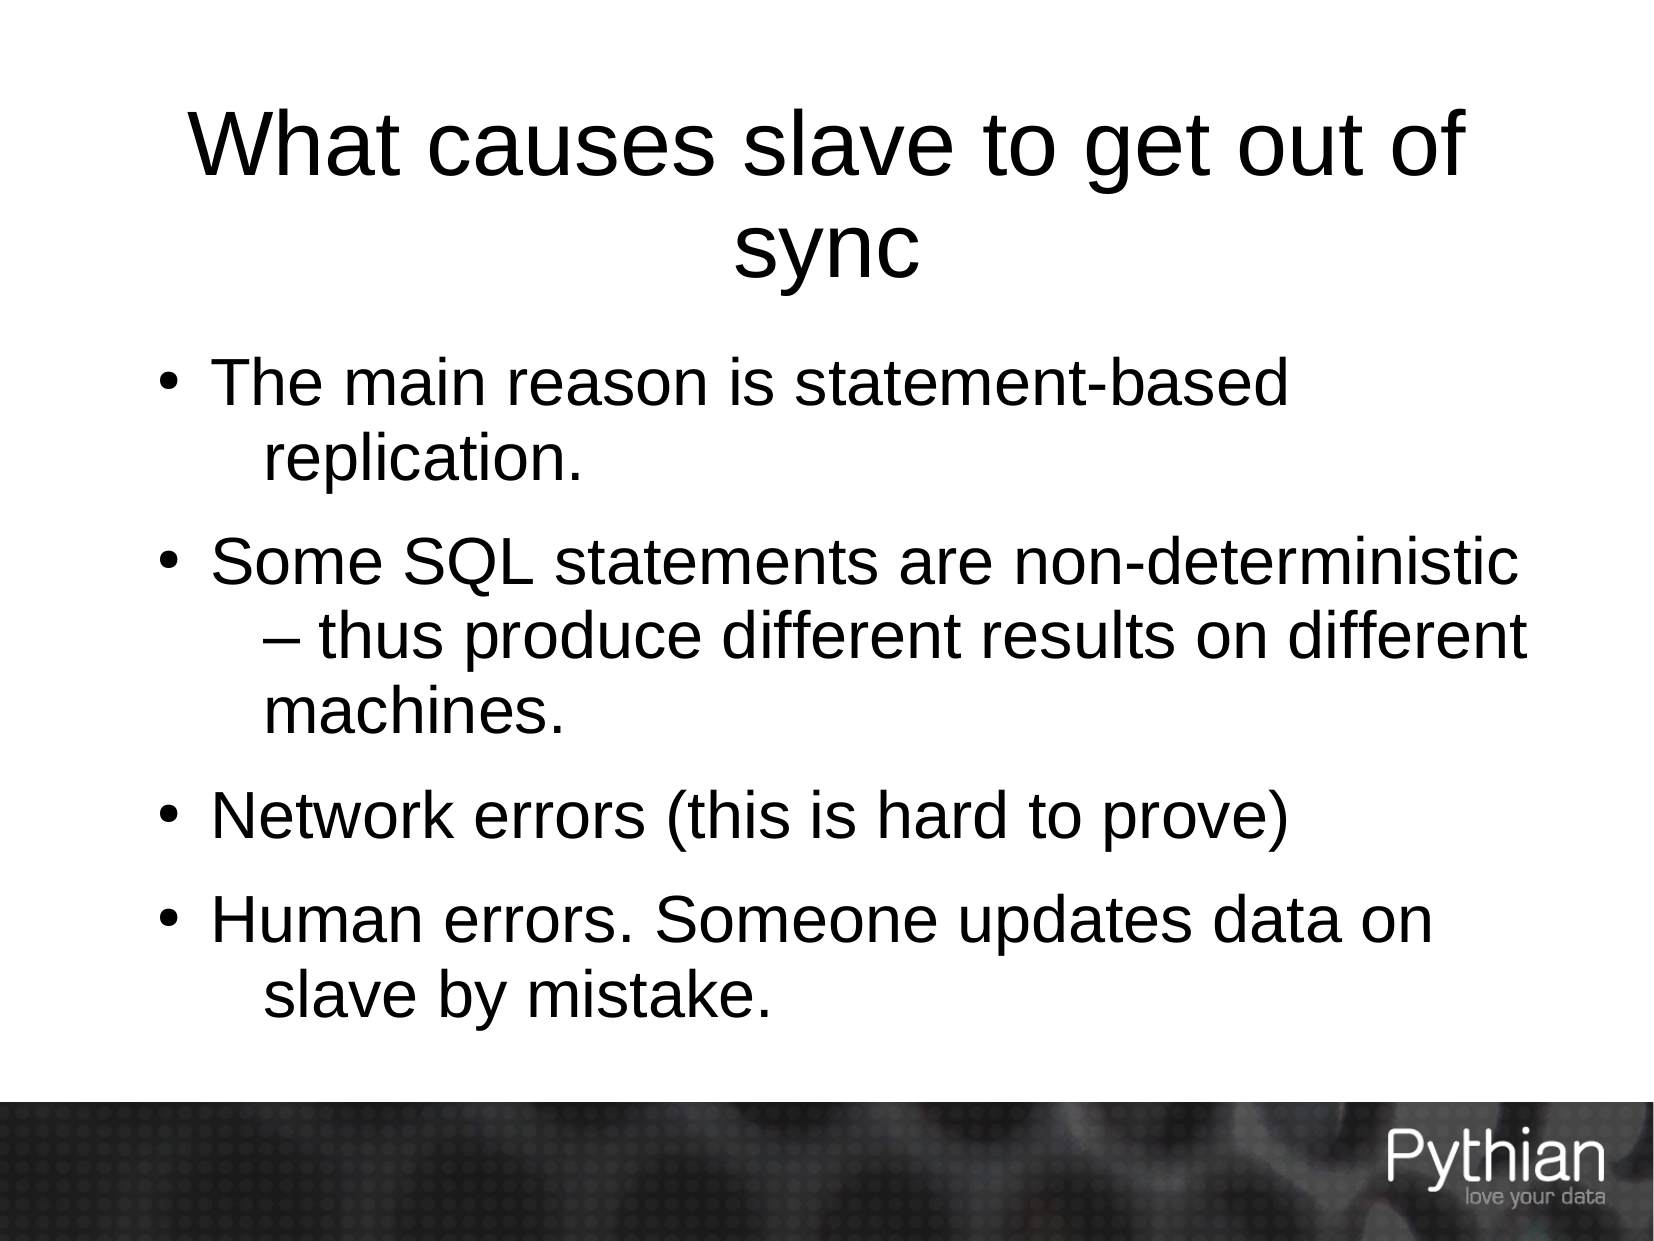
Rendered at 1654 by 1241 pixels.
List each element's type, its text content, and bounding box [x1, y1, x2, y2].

picture [0, 1102, 1654, 1241]
title What causes slave to get out of sync [121, 91, 1534, 299]
list The main reason is statement-based replication. Some SQL statements are non-deterministic – thus produce different results on different machines. Network errors (this is hard to prove) Human errors. Someone updates data on slave by mistake. [121, 344, 1534, 1127]
